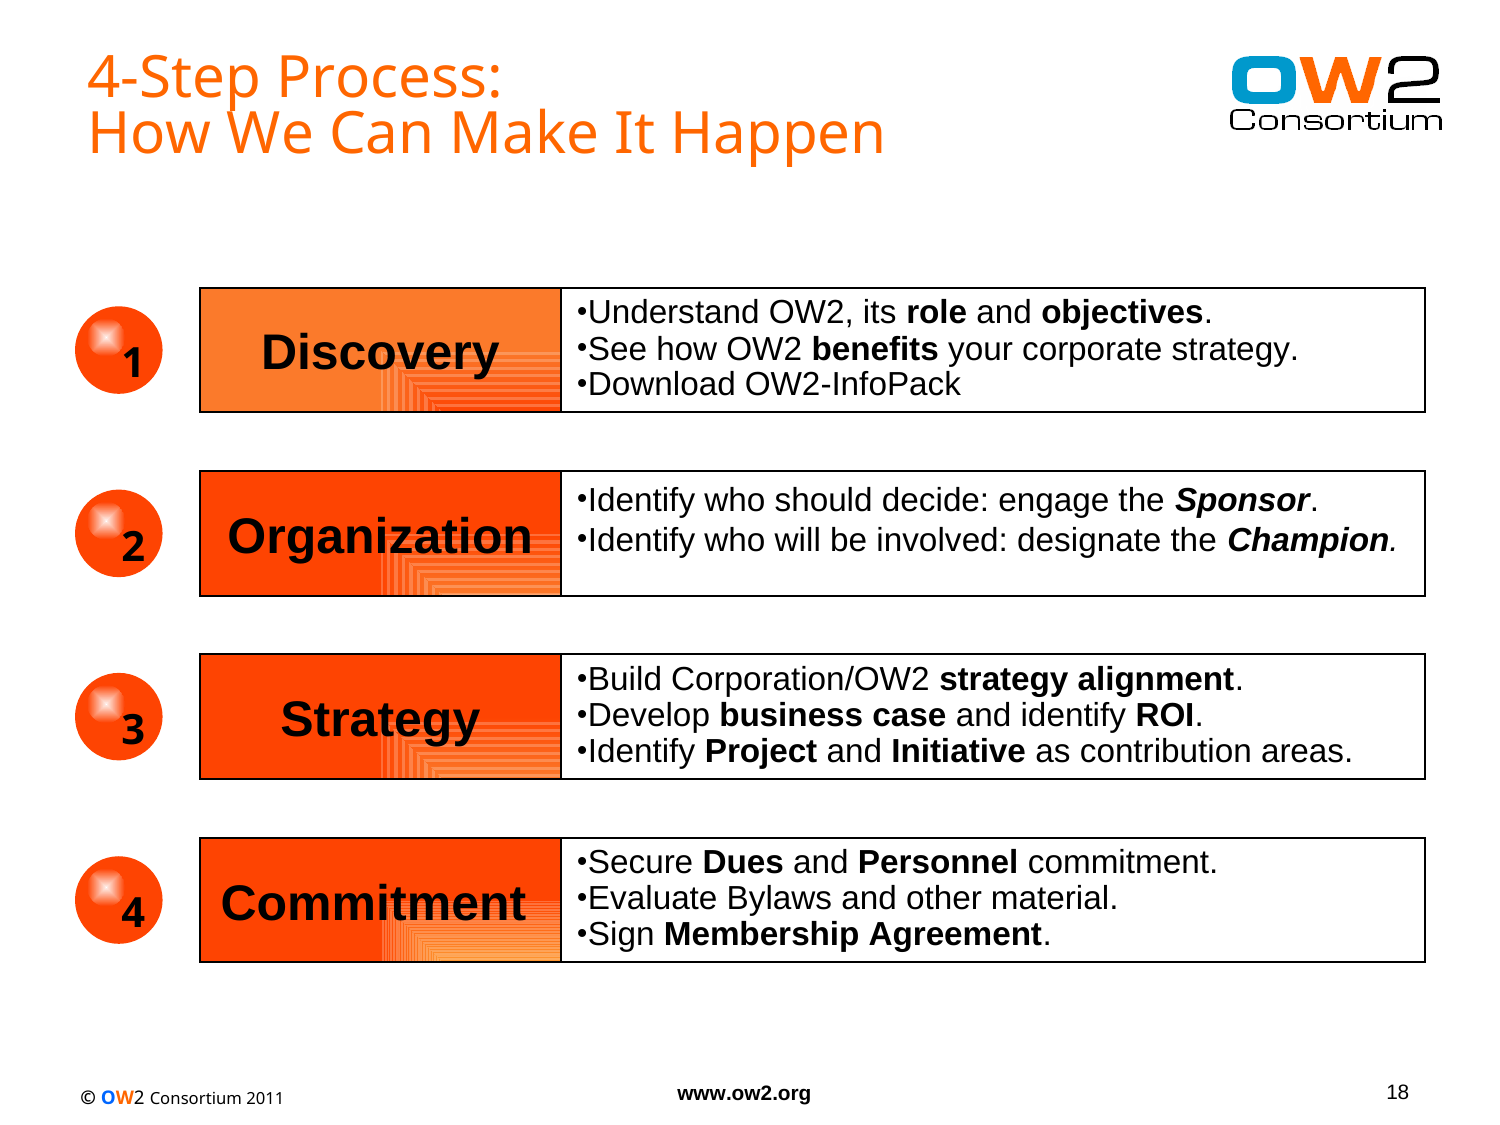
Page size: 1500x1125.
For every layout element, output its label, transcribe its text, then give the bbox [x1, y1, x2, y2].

text_box [75, 856, 157, 942]
text_box 4 [106, 878, 161, 944]
text_box Commitment [200, 837, 561, 963]
title 4-Step Process: How We Can Make It Happen [87, 45, 1063, 213]
text_box 1 [106, 328, 161, 394]
text_box 1 [106, 328, 118, 349]
text_box [75, 672, 157, 759]
text_box Identify who should decide: engage the Sponsor. Identify who will be involved: designate the Champion. [561, 471, 1425, 596]
text_box 2 [106, 512, 161, 578]
text_box Secure Dues and Personnel commitment. Evaluate Bylaws and other material. Sign Membership Agreement. [561, 837, 1425, 963]
text_box [75, 306, 157, 392]
text_box Understand OW2, its role and objectives. See how OW2 benefits your corporate strategy. Download OW2-InfoPack [561, 287, 1425, 413]
text_box Discovery [200, 287, 561, 413]
picture [1224, 47, 1450, 134]
text_box Build Corporation/OW2 strategy alignment. Develop business case and identify ROI. Identify Project and Initiative as contribution areas. [561, 654, 1425, 779]
text_box Strategy [200, 654, 561, 779]
text_box Organization [200, 471, 561, 596]
text_box [75, 489, 157, 576]
text_box 3 [106, 695, 161, 761]
